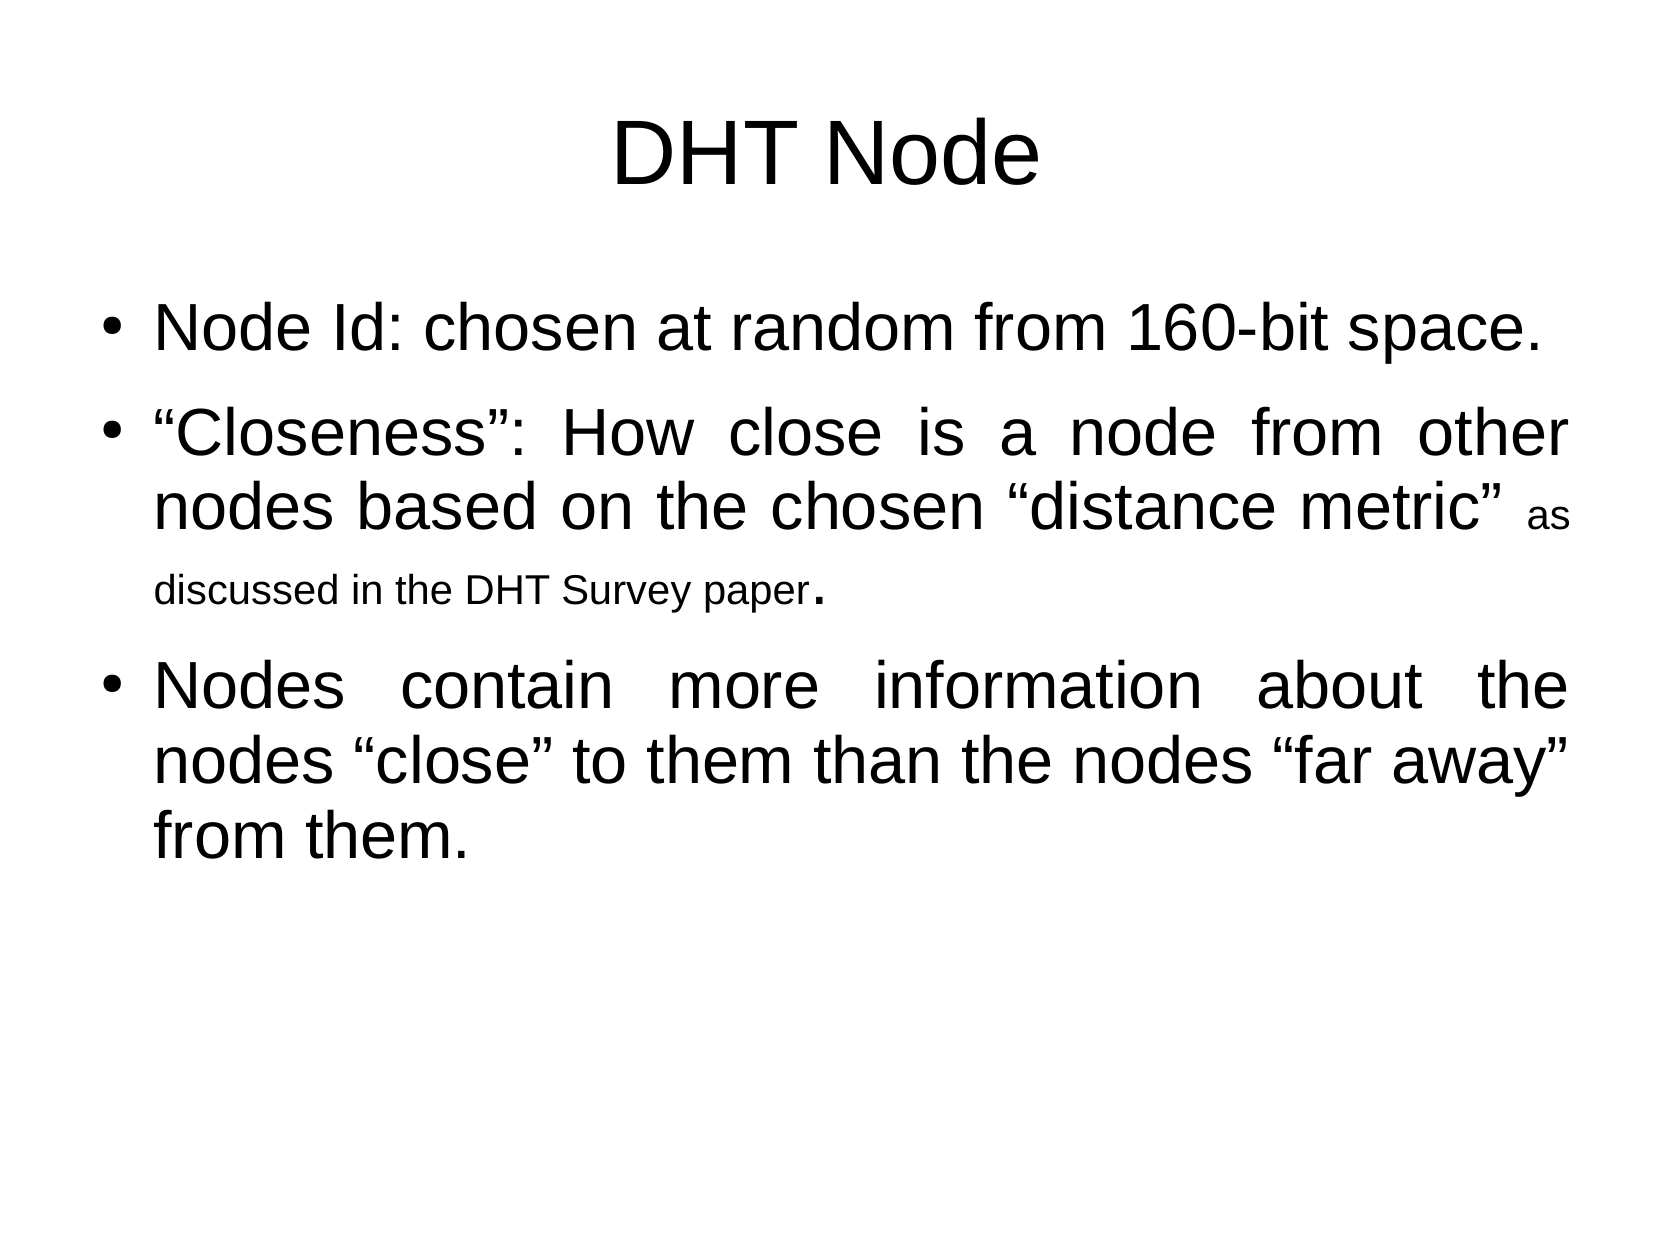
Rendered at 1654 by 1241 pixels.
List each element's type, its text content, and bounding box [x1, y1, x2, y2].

list Node Id: chosen at random from 160-bit space. “Closeness”: How close is a node from other nodes based on the chosen “distance metric” as discussed in the DHT Survey paper. Nodes contain more information about the nodes “close” to them than the nodes “far away” from them. [82, 290, 1571, 1010]
title DHT Node [82, 49, 1571, 257]
